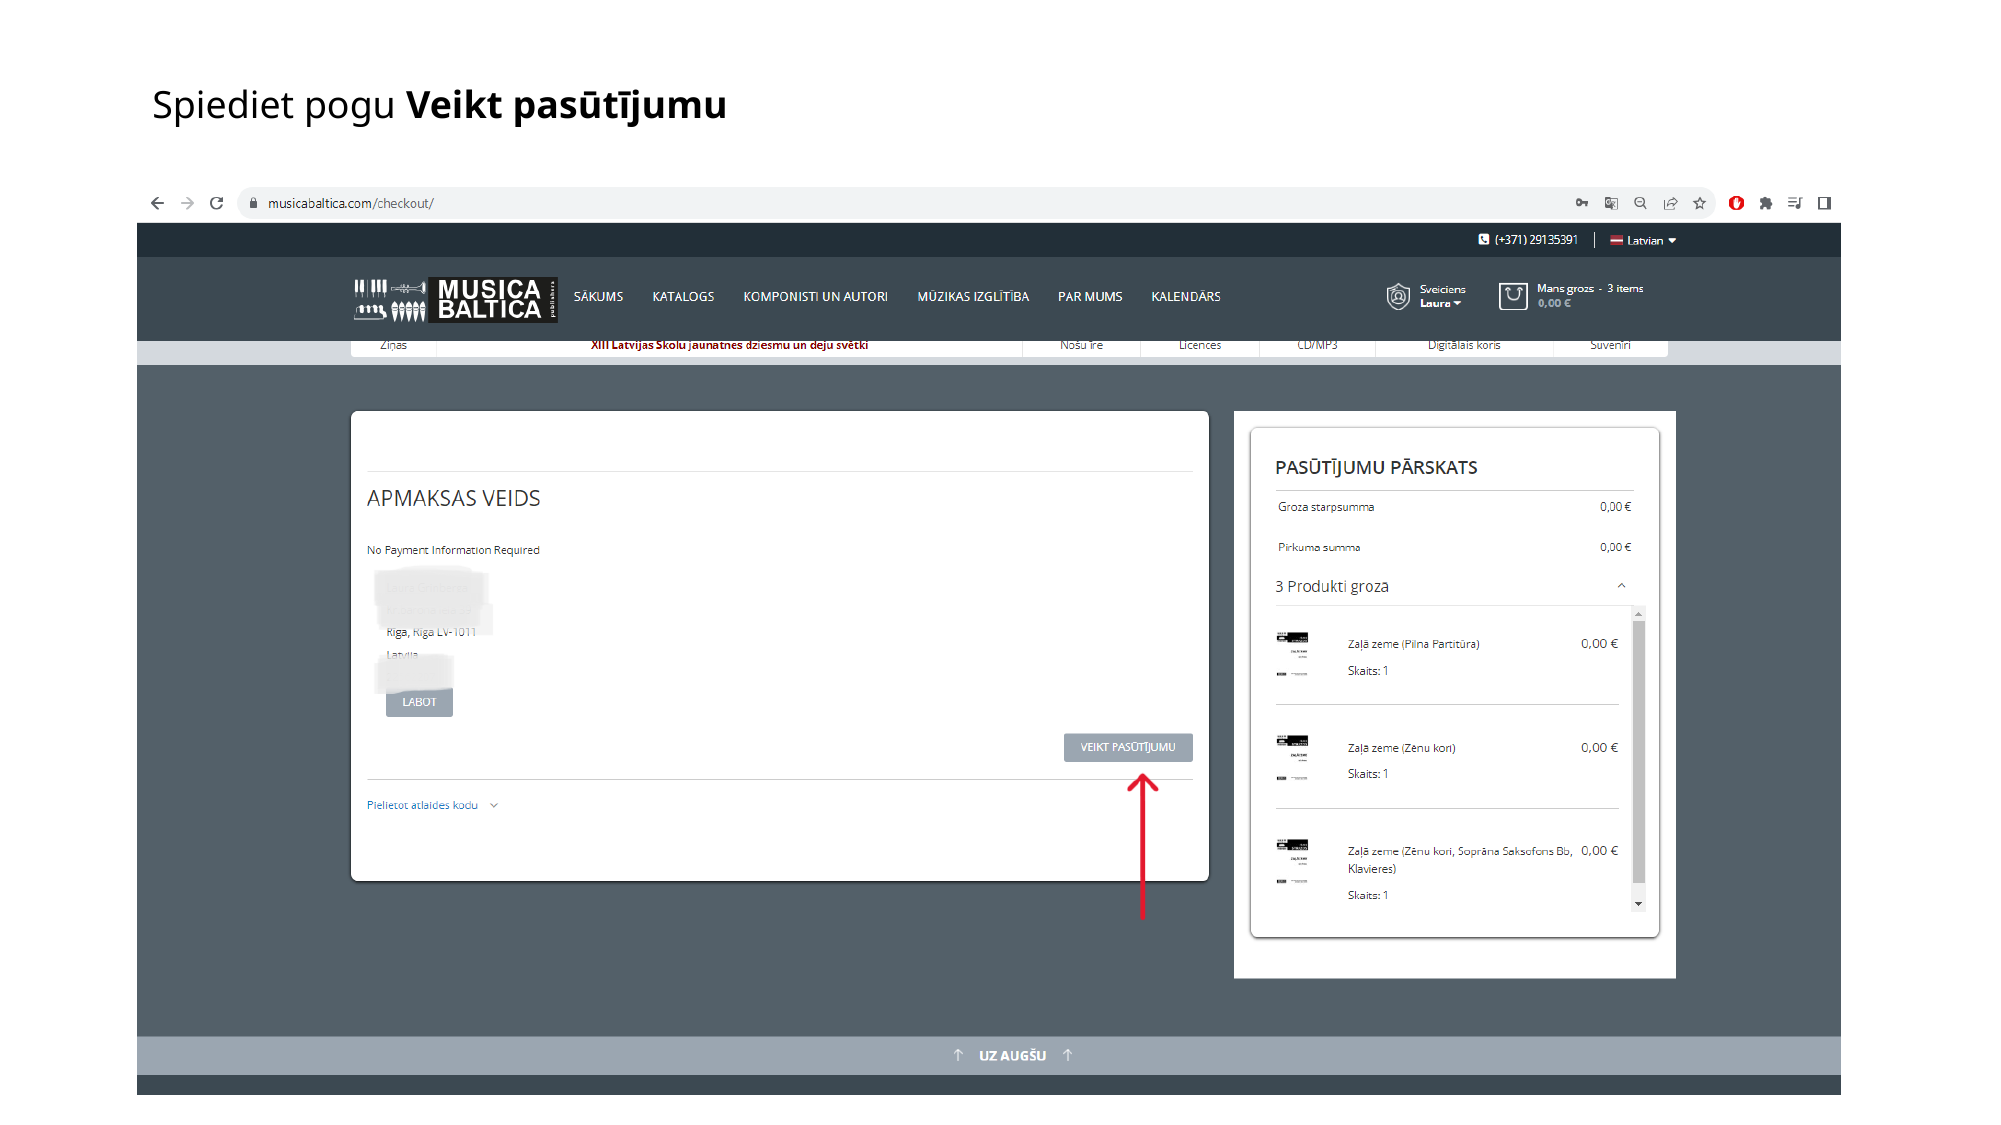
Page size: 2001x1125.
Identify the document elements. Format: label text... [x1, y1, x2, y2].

title Spiediet pogu Veikt pasūtījumu [137, 59, 1863, 153]
picture [137, 186, 1841, 1095]
